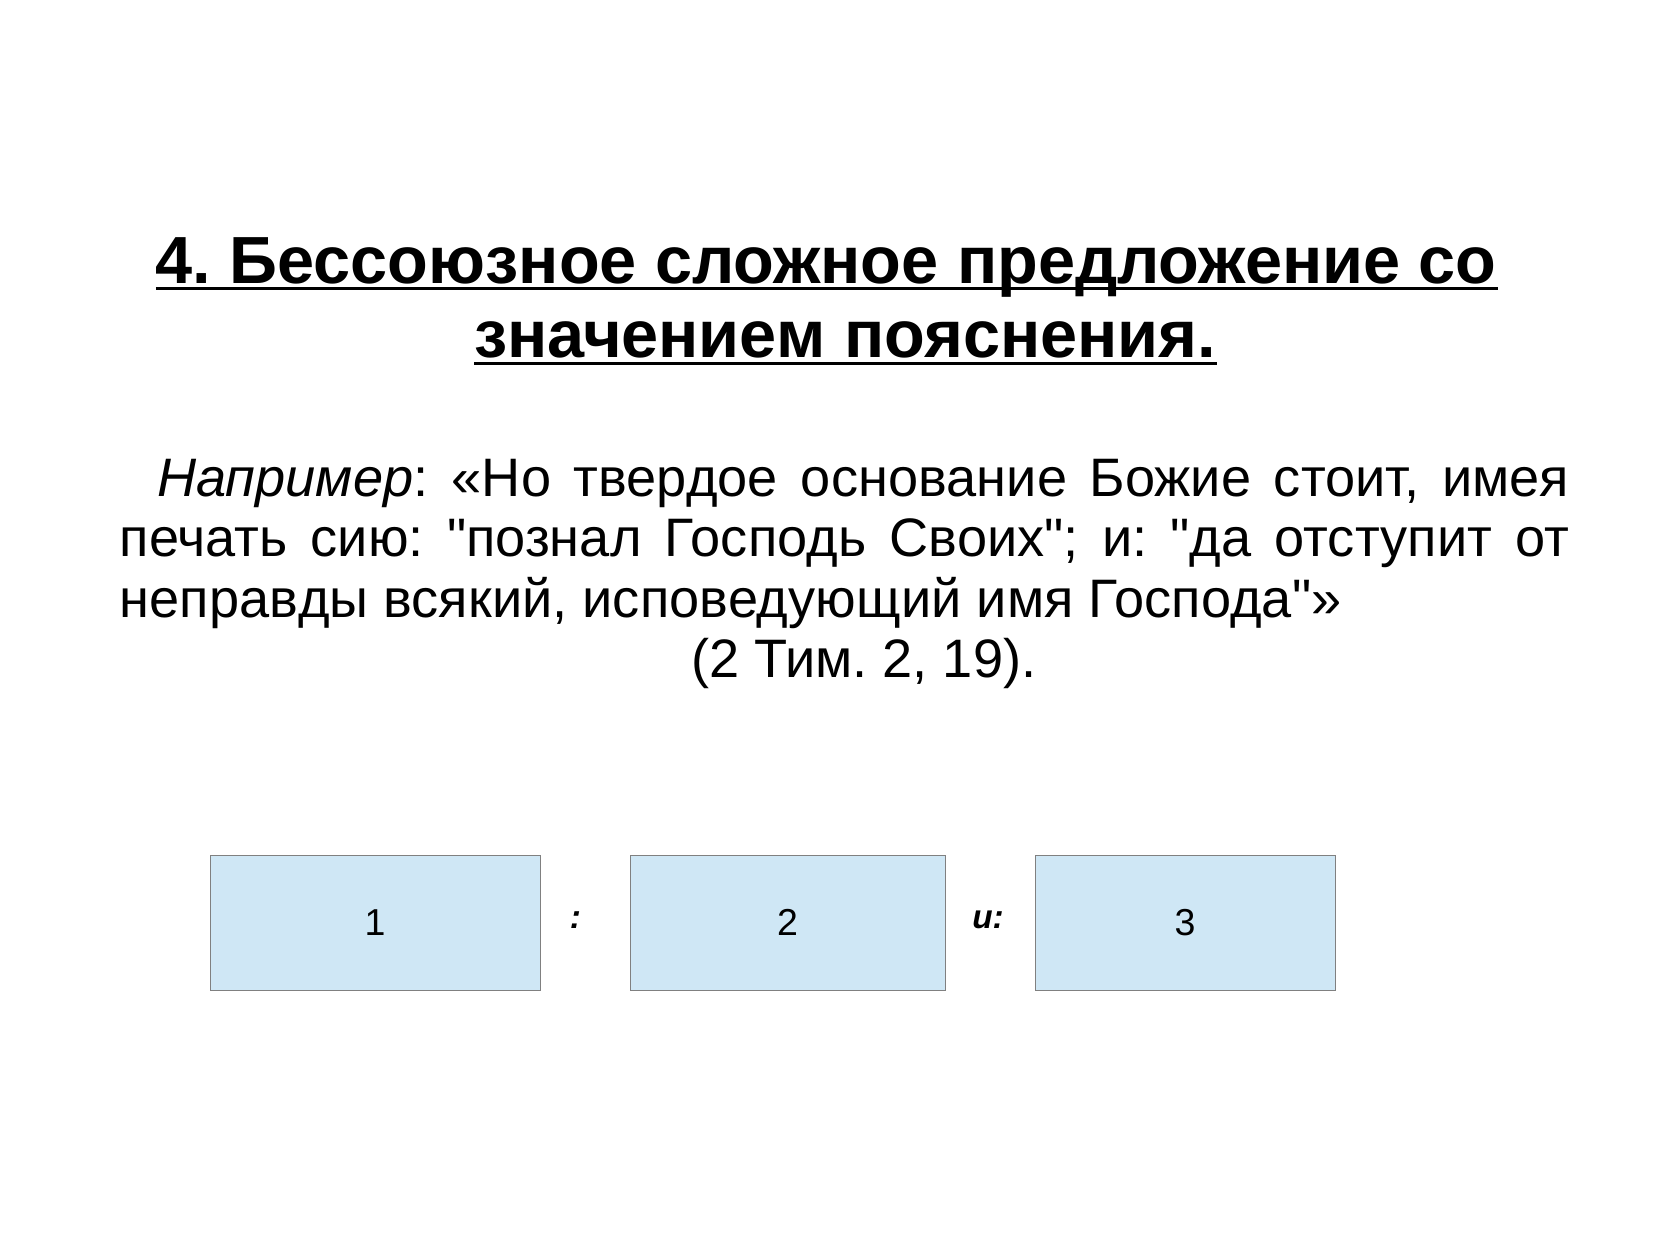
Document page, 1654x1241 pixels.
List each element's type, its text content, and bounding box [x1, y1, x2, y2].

text_box 3 [1035, 855, 1336, 991]
text_box 2 [630, 855, 946, 991]
subtitle 4. Бессоюзное сложное предложение со значением пояснения. Например: «Но твердое основание Божие стоит, имея печать сию: "познал Господь Своих"; и: "да отступит от неправды всякий, исповедующий имя Господа"» (2 Тим. 2, 19). : и: [82, 49, 1571, 1109]
text_box 1 [210, 855, 541, 991]
